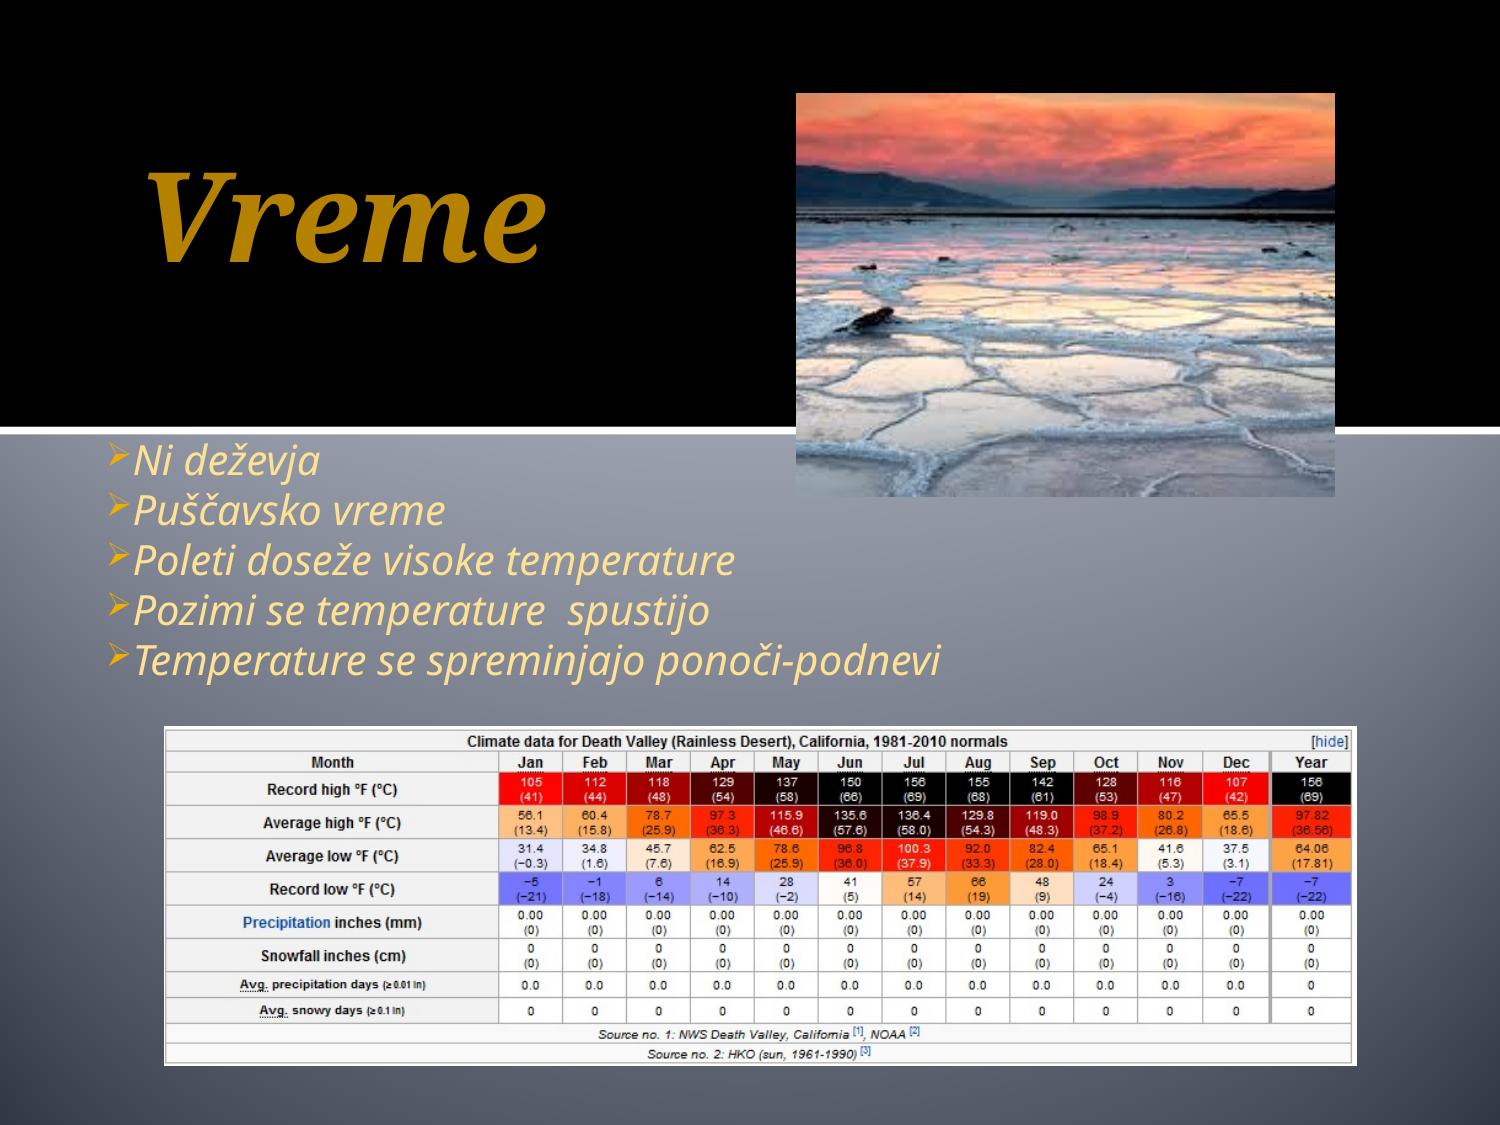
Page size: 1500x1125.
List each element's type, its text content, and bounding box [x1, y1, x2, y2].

list Ni deževja Puščavsko vreme Poleti doseže visoke temperature Pozimi se temperature spustijo Temperature se spreminjajo ponoči-podnevi [82, 433, 1398, 973]
picture [796, 93, 1335, 497]
title Vreme [123, 19, 1438, 288]
picture [0, 435, 1500, 1125]
